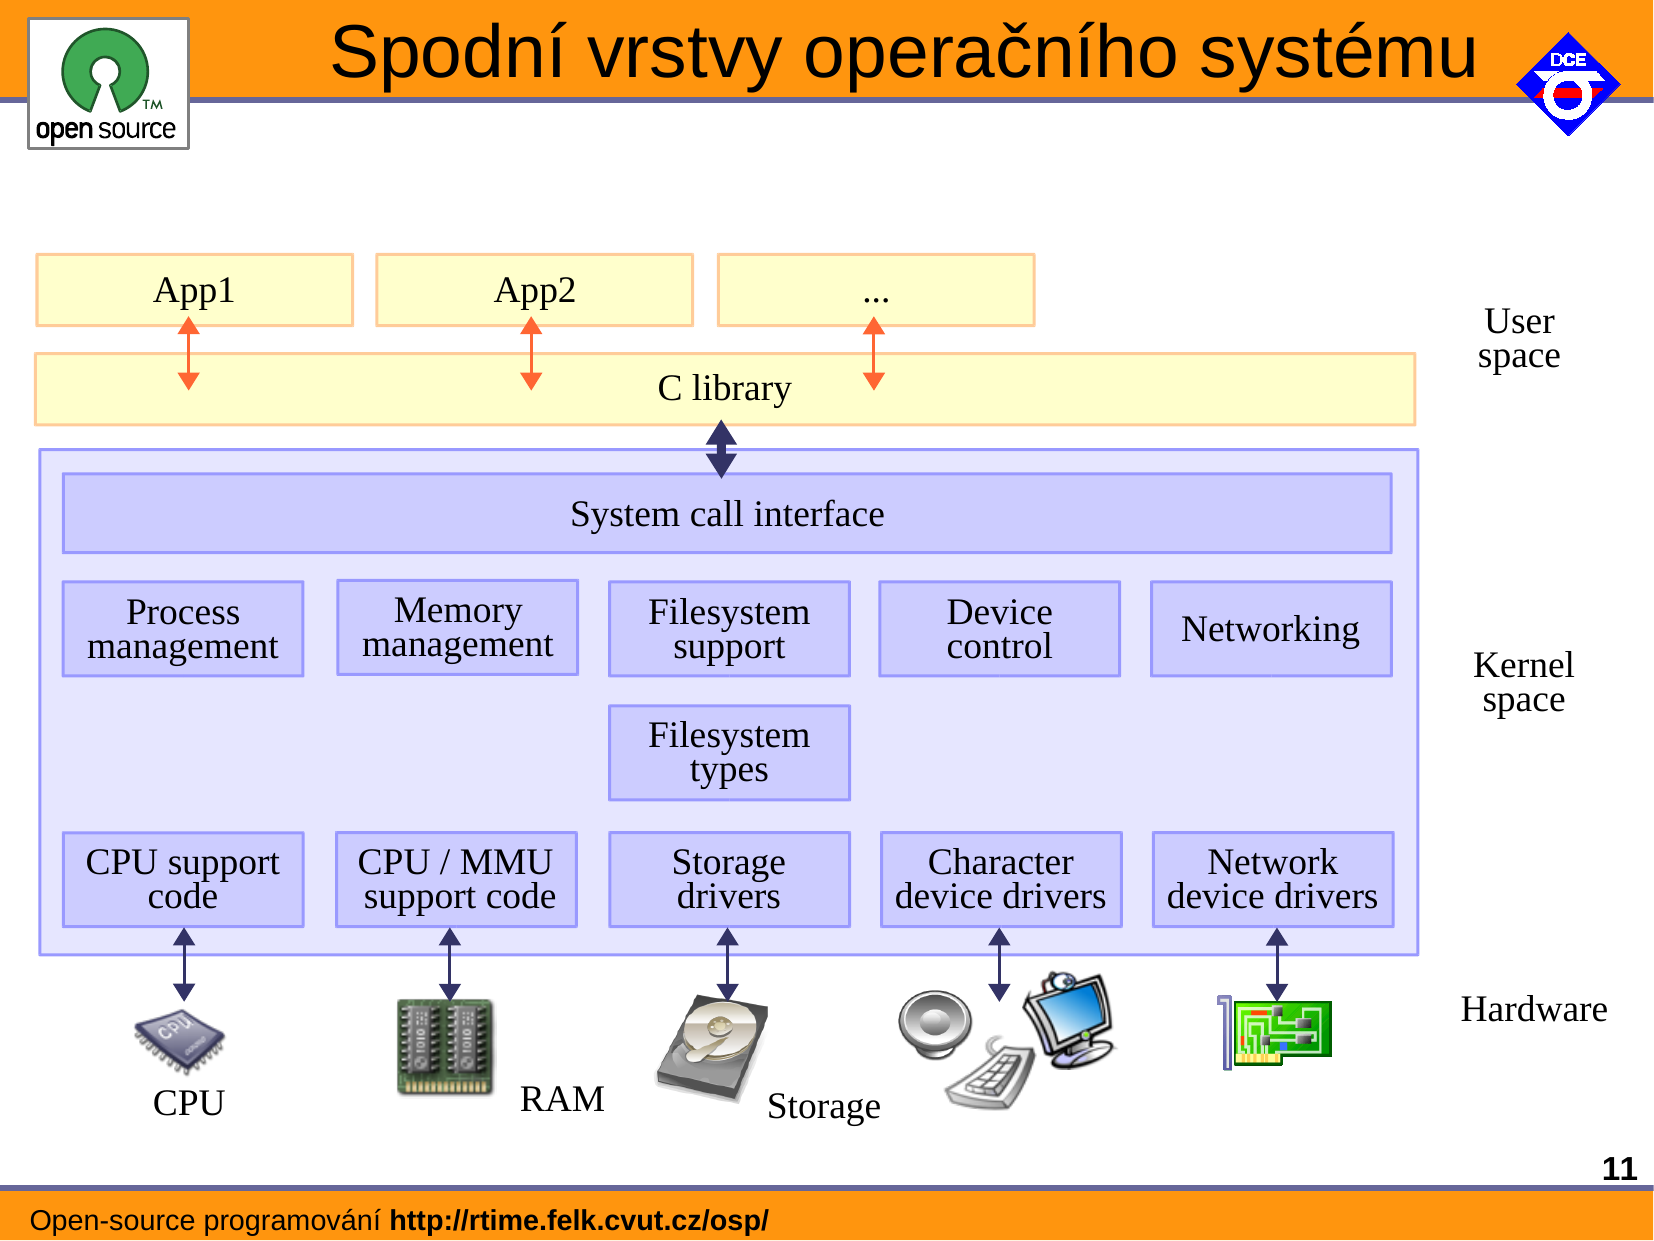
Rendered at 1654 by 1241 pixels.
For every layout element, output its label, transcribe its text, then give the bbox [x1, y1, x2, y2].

title Spodní vrstvy operačního systému [178, 4, 1631, 98]
chart [24, 249, 1654, 1176]
